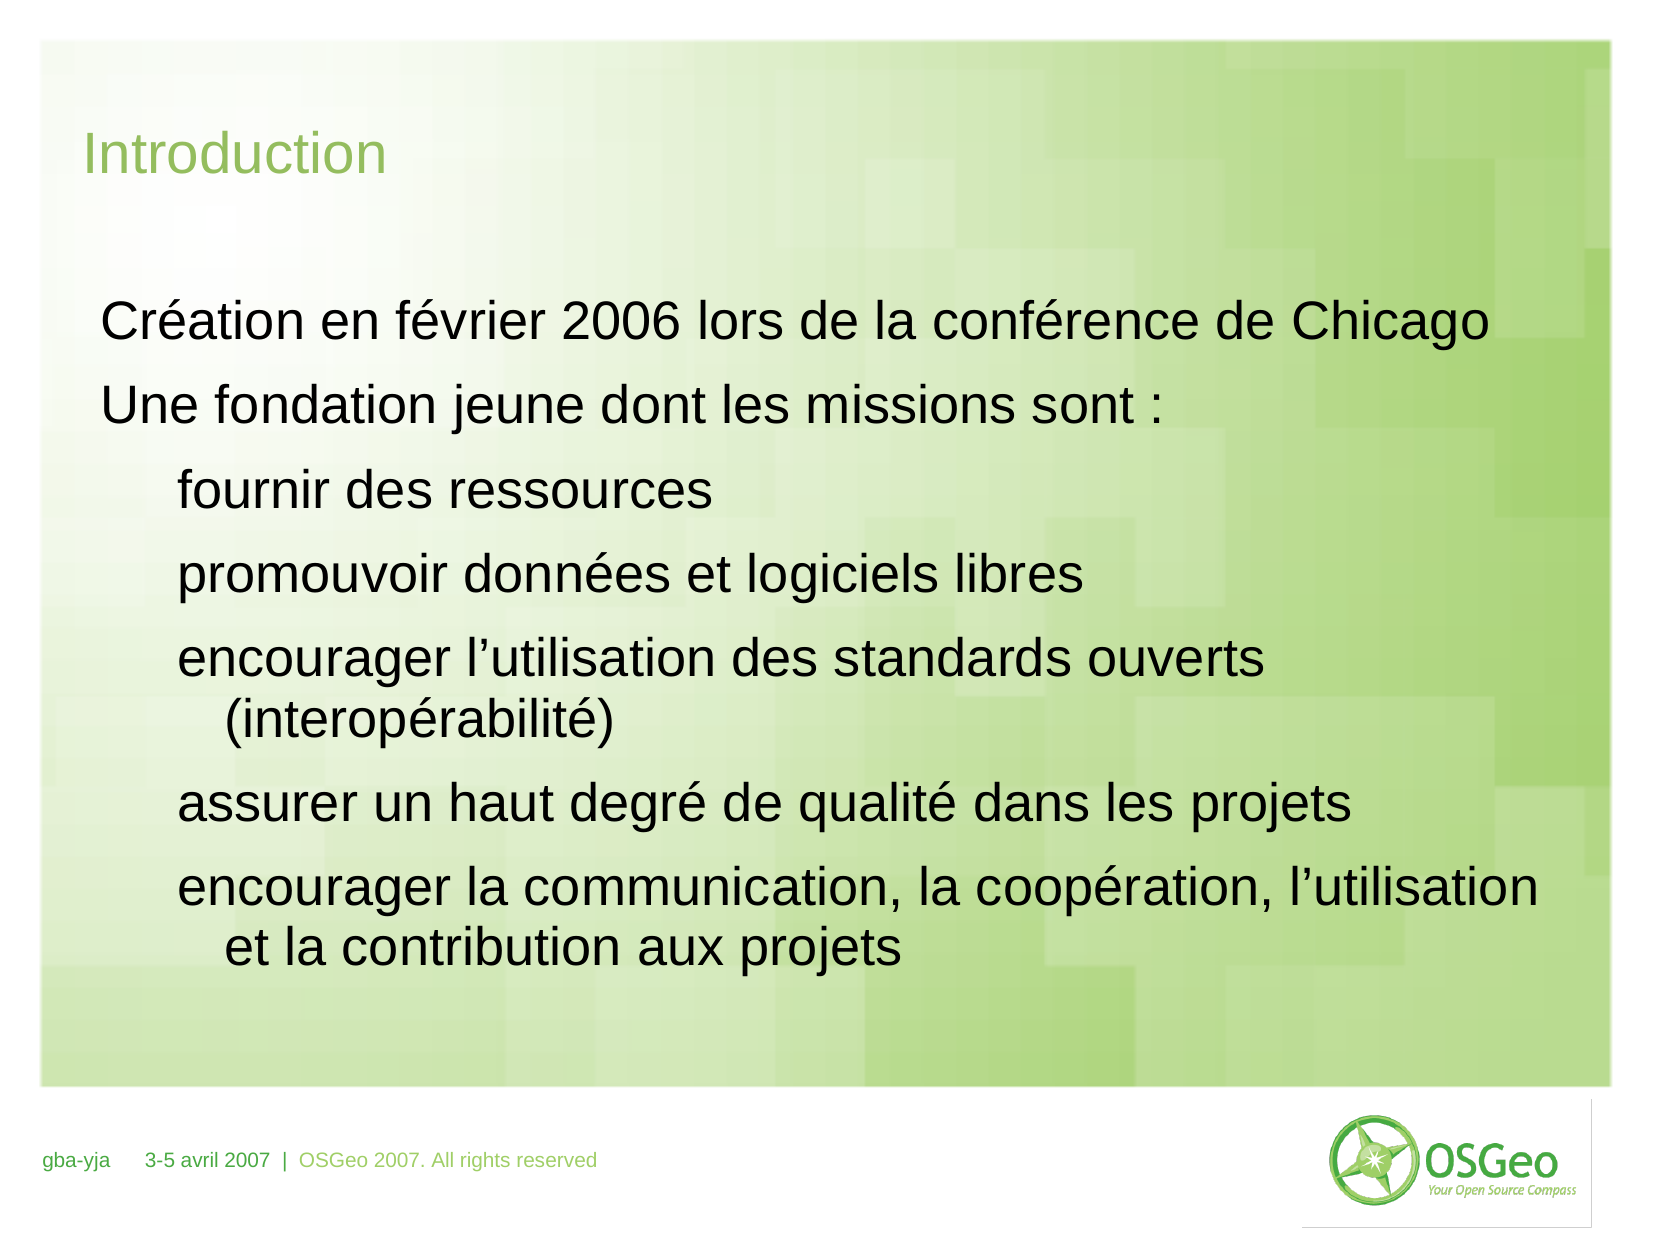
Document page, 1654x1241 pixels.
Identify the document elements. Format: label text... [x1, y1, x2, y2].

list Création en février 2006 lors de la conférence de Chicago Une fondation jeune dont les missions sont : fournir des ressources promouvoir données et logiciels libres encourager l’utilisation des standards ouverts (interopérabilité) assurer un haut degré de qualité dans les projets encourager la communication, la coopération, l’utilisation et la contribution aux projets [82, 290, 1571, 1109]
picture [0, 1, 1654, 1239]
title Introduction [82, 49, 1571, 257]
